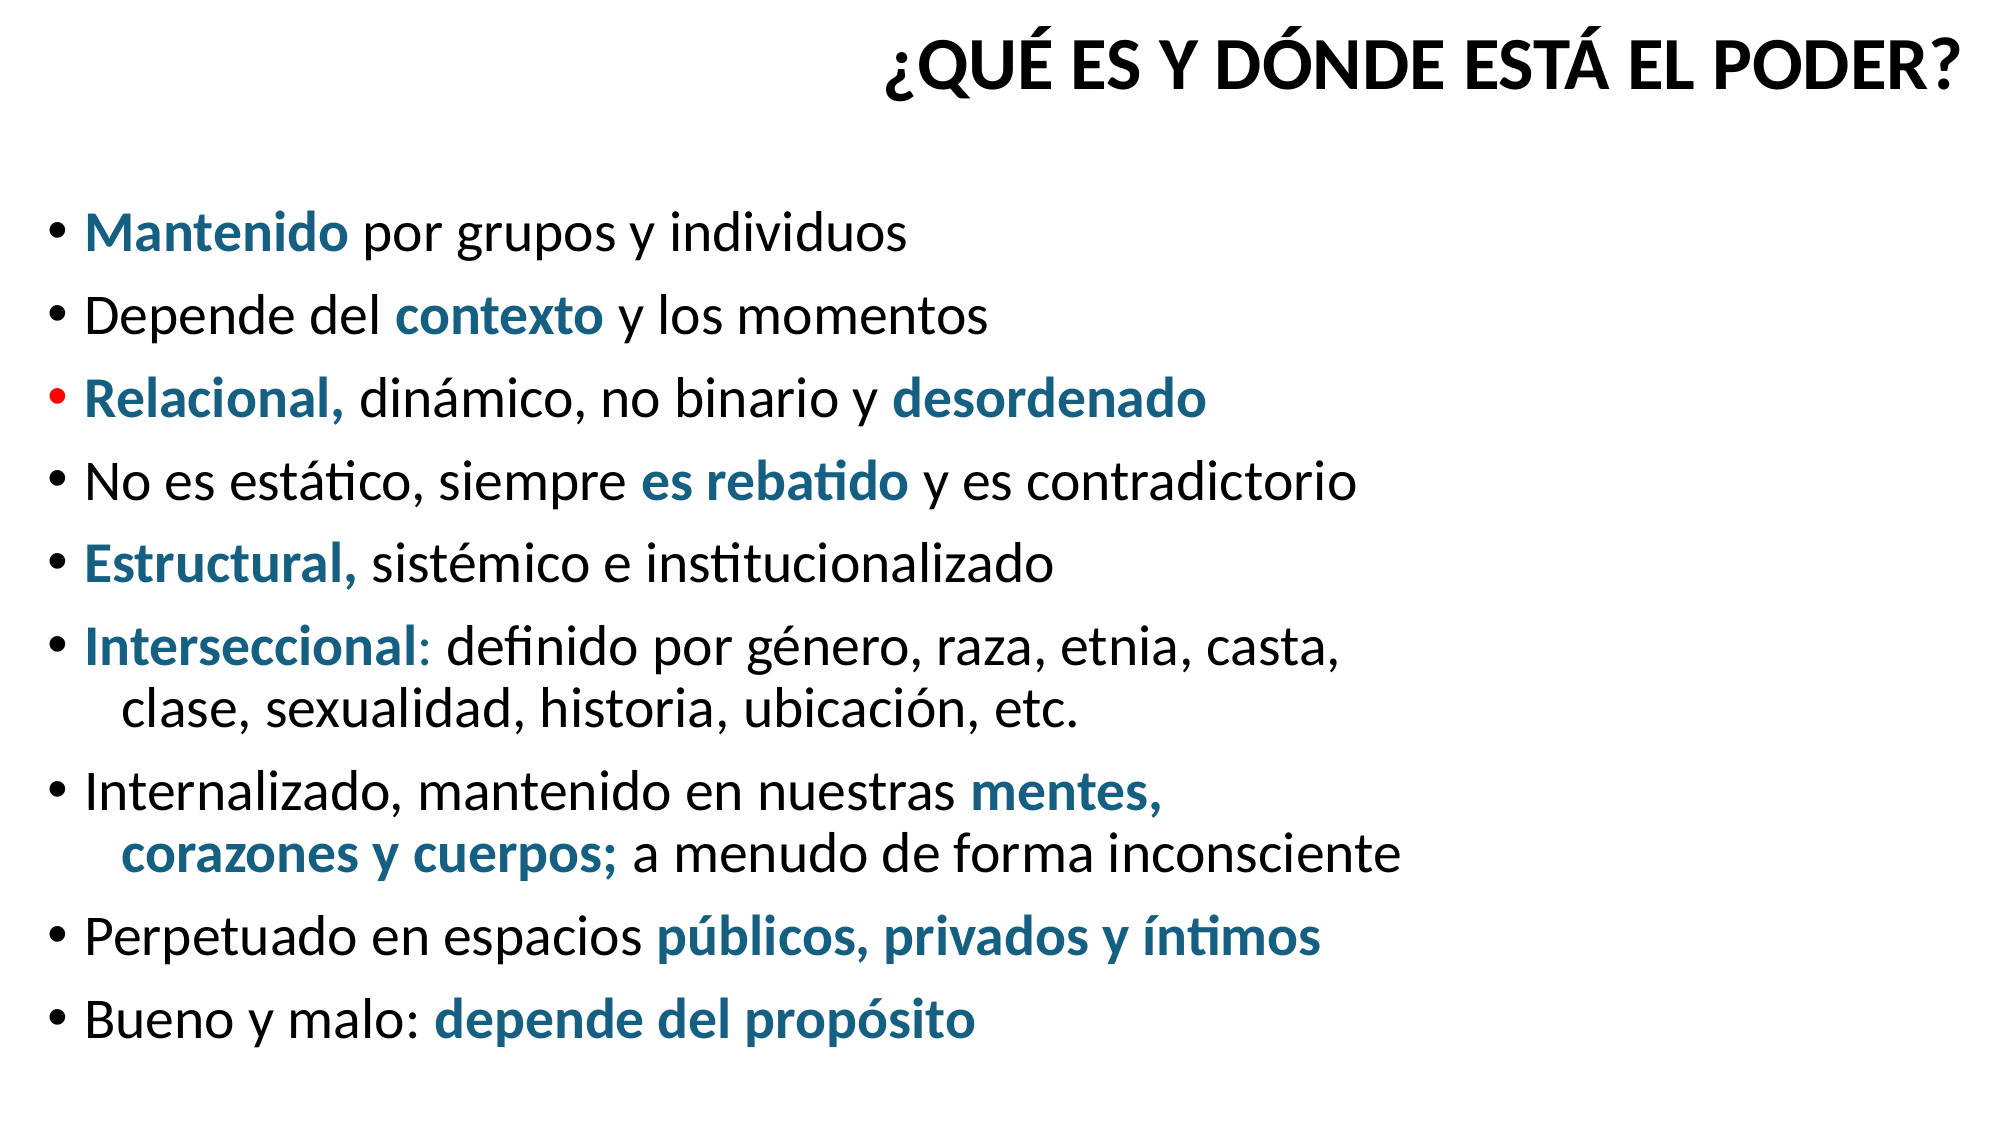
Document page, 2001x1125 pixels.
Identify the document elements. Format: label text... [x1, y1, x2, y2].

text_box ¿QUÉ ES Y DÓNDE ESTÁ EL PODER? [867, 0, 2000, 130]
text_box Mantenido por grupos y individuos Depende del contexto y los momentos Relacional, dinámico, no binario y desordenado No es estático, siempre es rebatido y es contradictorio Estructural, sistémico e institucionalizado Interseccional: definido por género, raza, etnia, casta, clase, sexualidad, historia, ubicación, etc. Internalizado, mantenido en nuestras mentes, corazones y cuerpos; a menudo de forma inconsciente Perpetuado en espacios públicos, privados y íntimos Bueno y malo: depende del propósito [32, 194, 1428, 1092]
